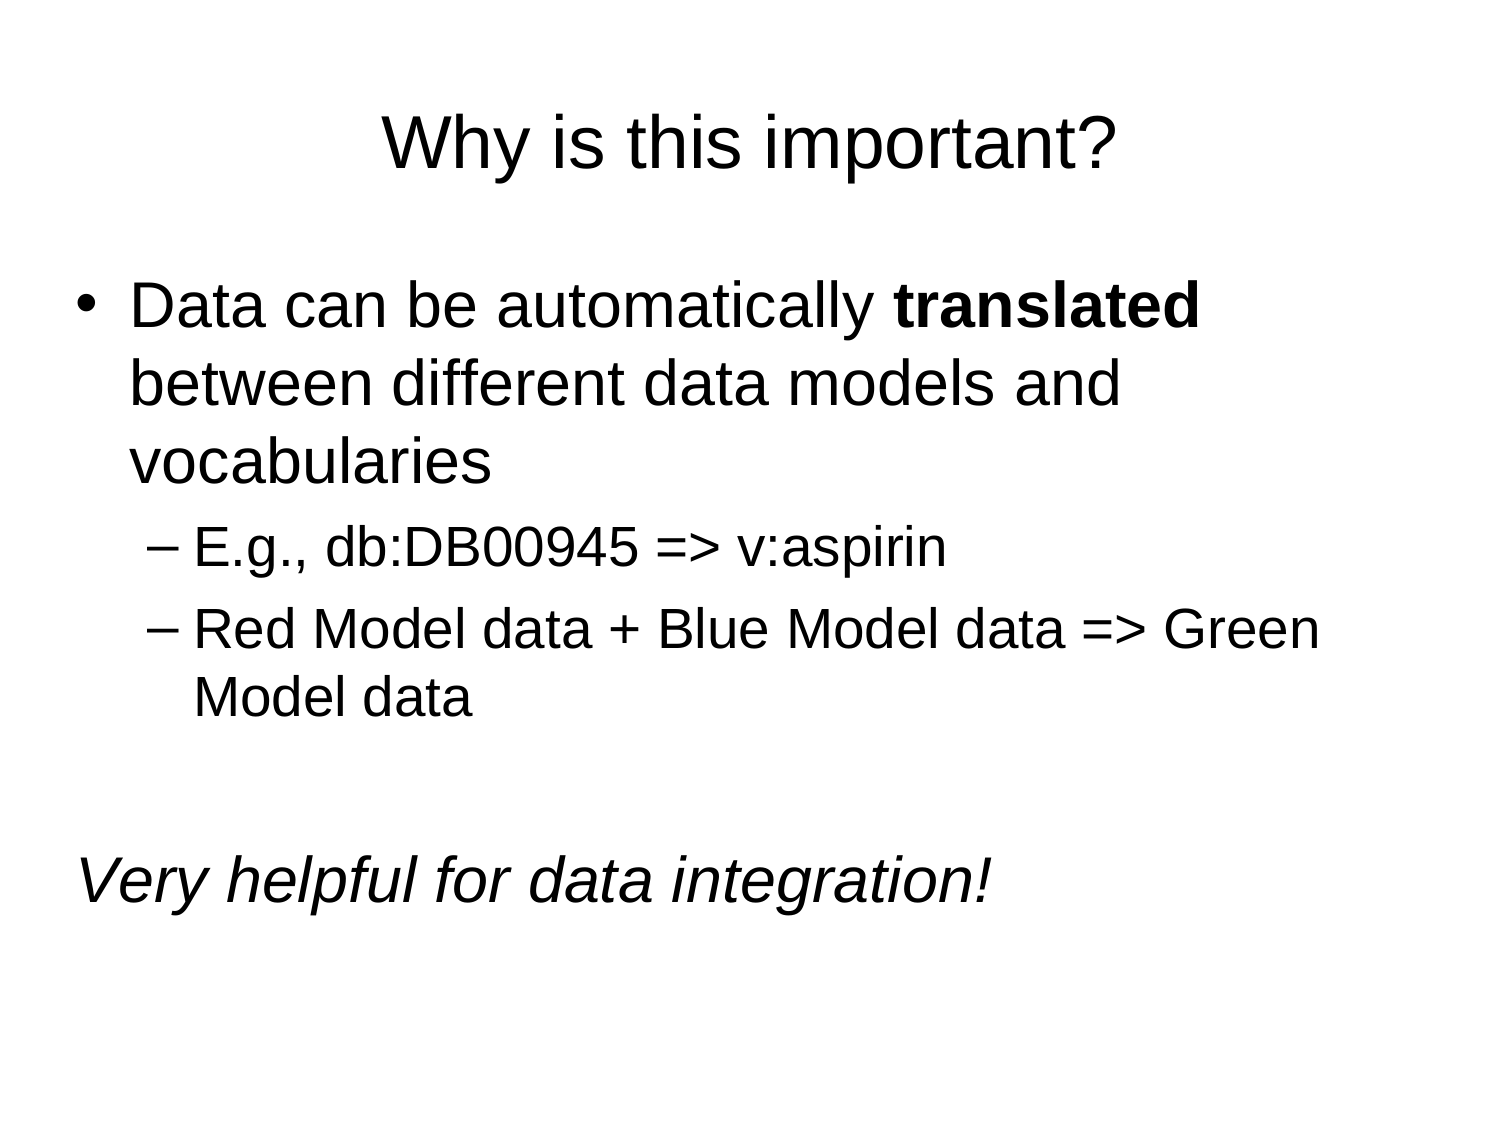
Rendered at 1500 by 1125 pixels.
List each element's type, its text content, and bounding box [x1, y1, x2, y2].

list Data can be automatically translated between different data models and vocabularies E.g., db:DB00945 => v:aspirin Red Model data + Blue Model data => Green Model data Very helpful for data integration! [75, 263, 1395, 916]
title Why is this important? [75, 44, 1425, 233]
